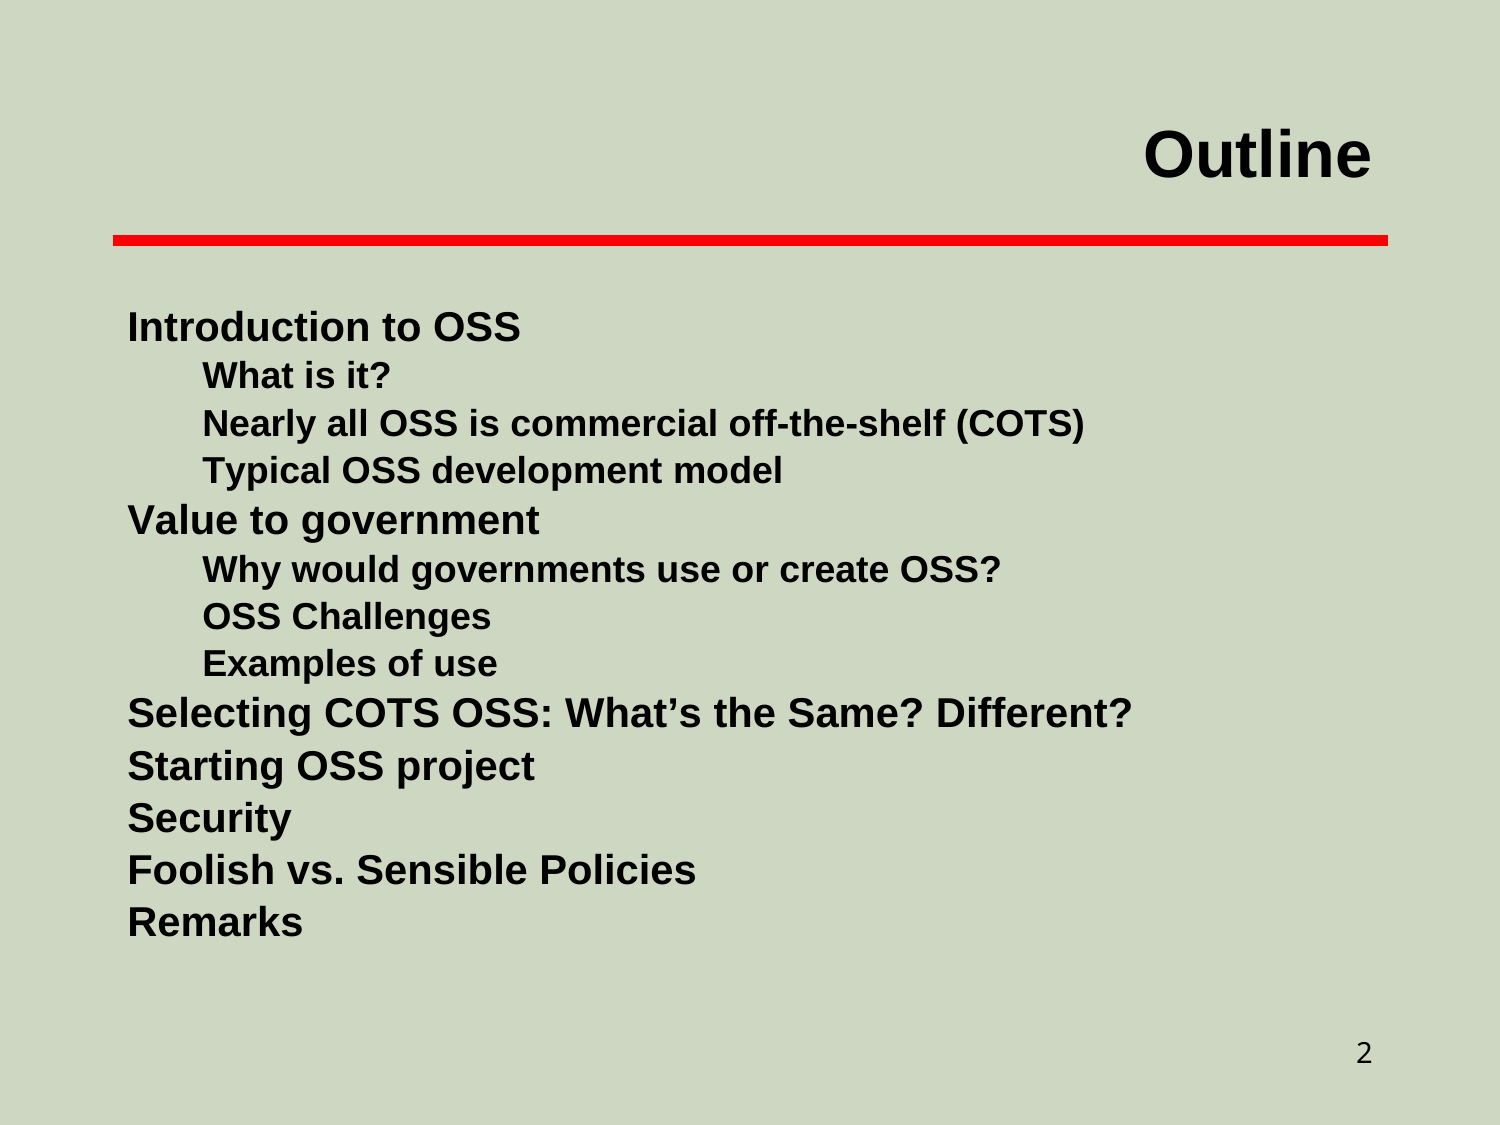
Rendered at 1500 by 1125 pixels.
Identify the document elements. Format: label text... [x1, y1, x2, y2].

list Introduction to OSS What is it? Nearly all OSS is commercial off-the-shelf (COTS) Typical OSS development model Value to government Why would governments use or create OSS? OSS Challenges Examples of use Selecting COTS OSS: What’s the Same? Different? Starting OSS project Security Foolish vs. Sensible Policies Remarks [112, 299, 1388, 1000]
title Outline [337, 85, 1388, 224]
